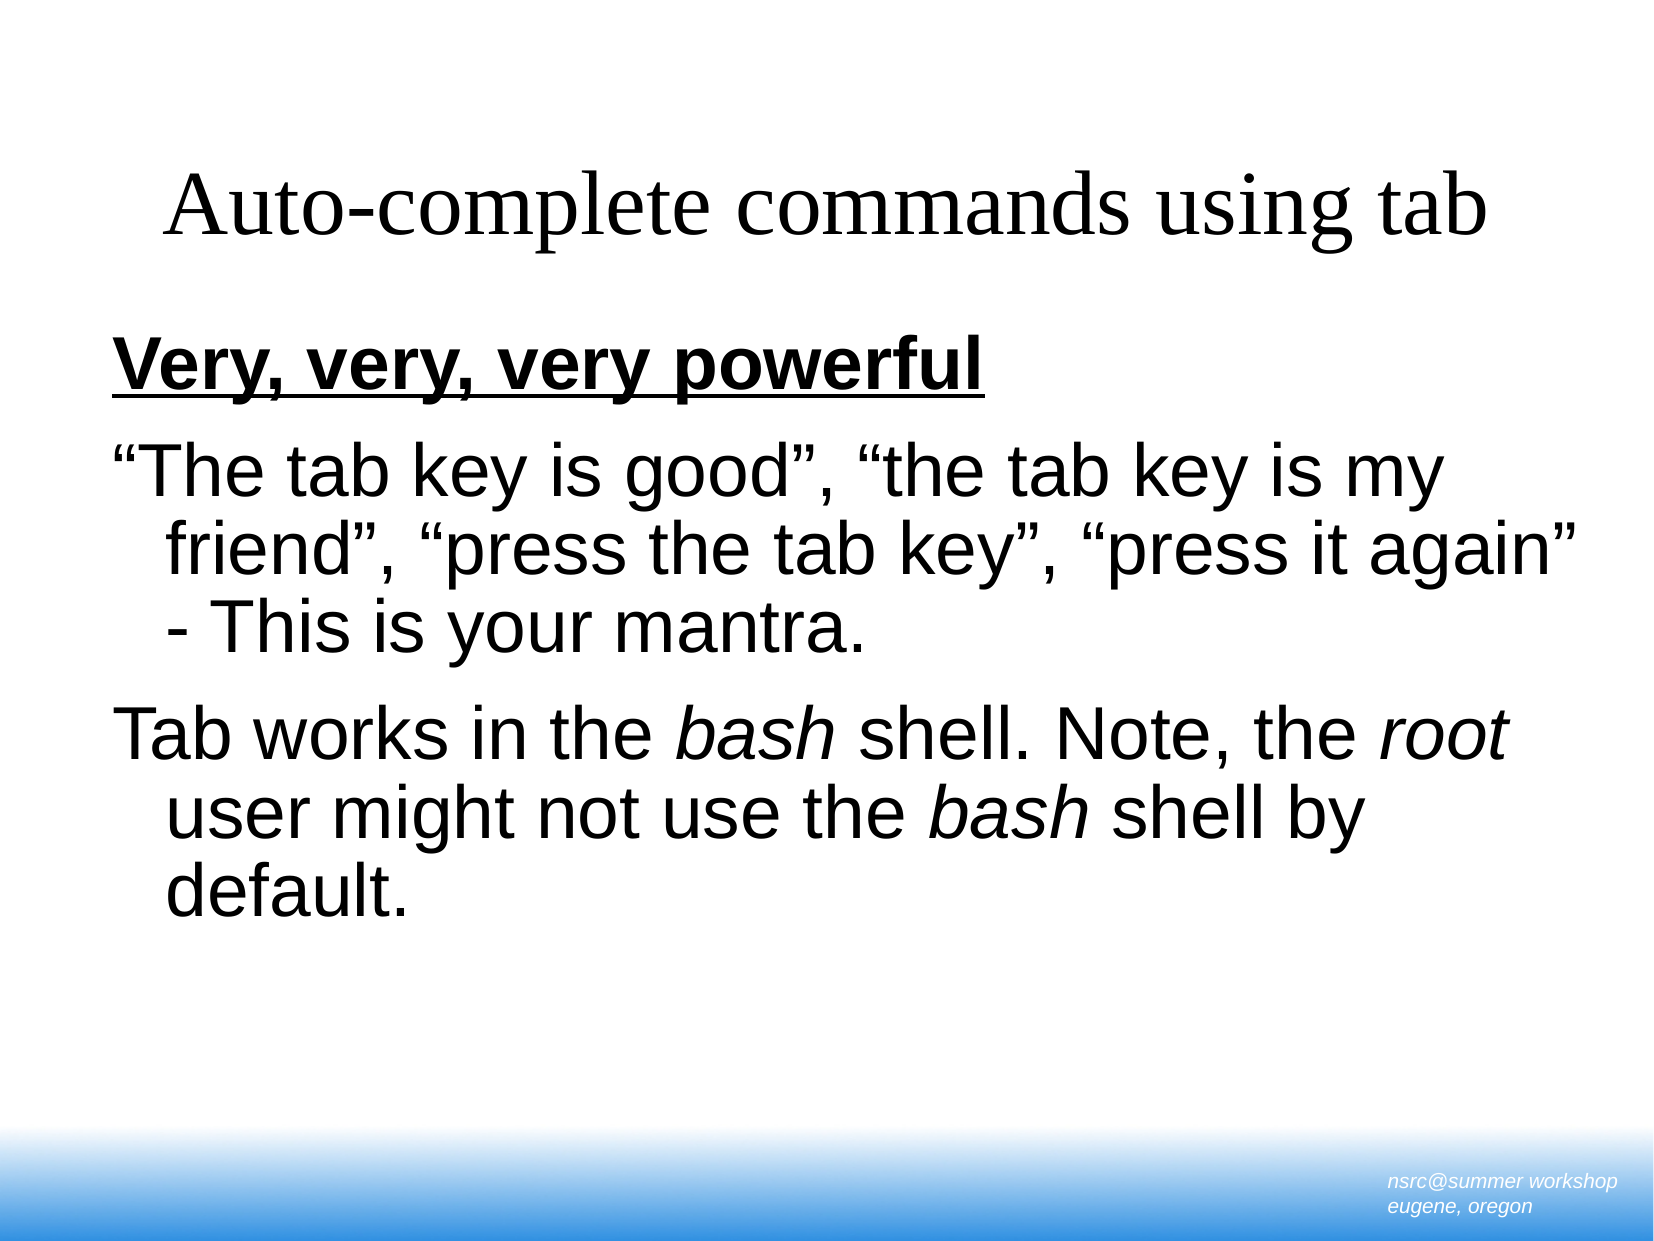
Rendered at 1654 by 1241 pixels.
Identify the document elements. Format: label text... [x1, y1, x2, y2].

text_box nsrc@summer workshop eugene, oregon [1387, 1169, 1644, 1216]
title Auto-complete commands using tab [121, 85, 1534, 327]
picture [0, 1124, 1654, 1241]
list Very, very, very powerful “The tab key is good”, “the tab key is my friend”, “press the tab key”, “press it again” - This is your mantra. Tab works in the bash shell. Note, the root user might not use the bash shell by default. [94, 327, 1595, 1153]
